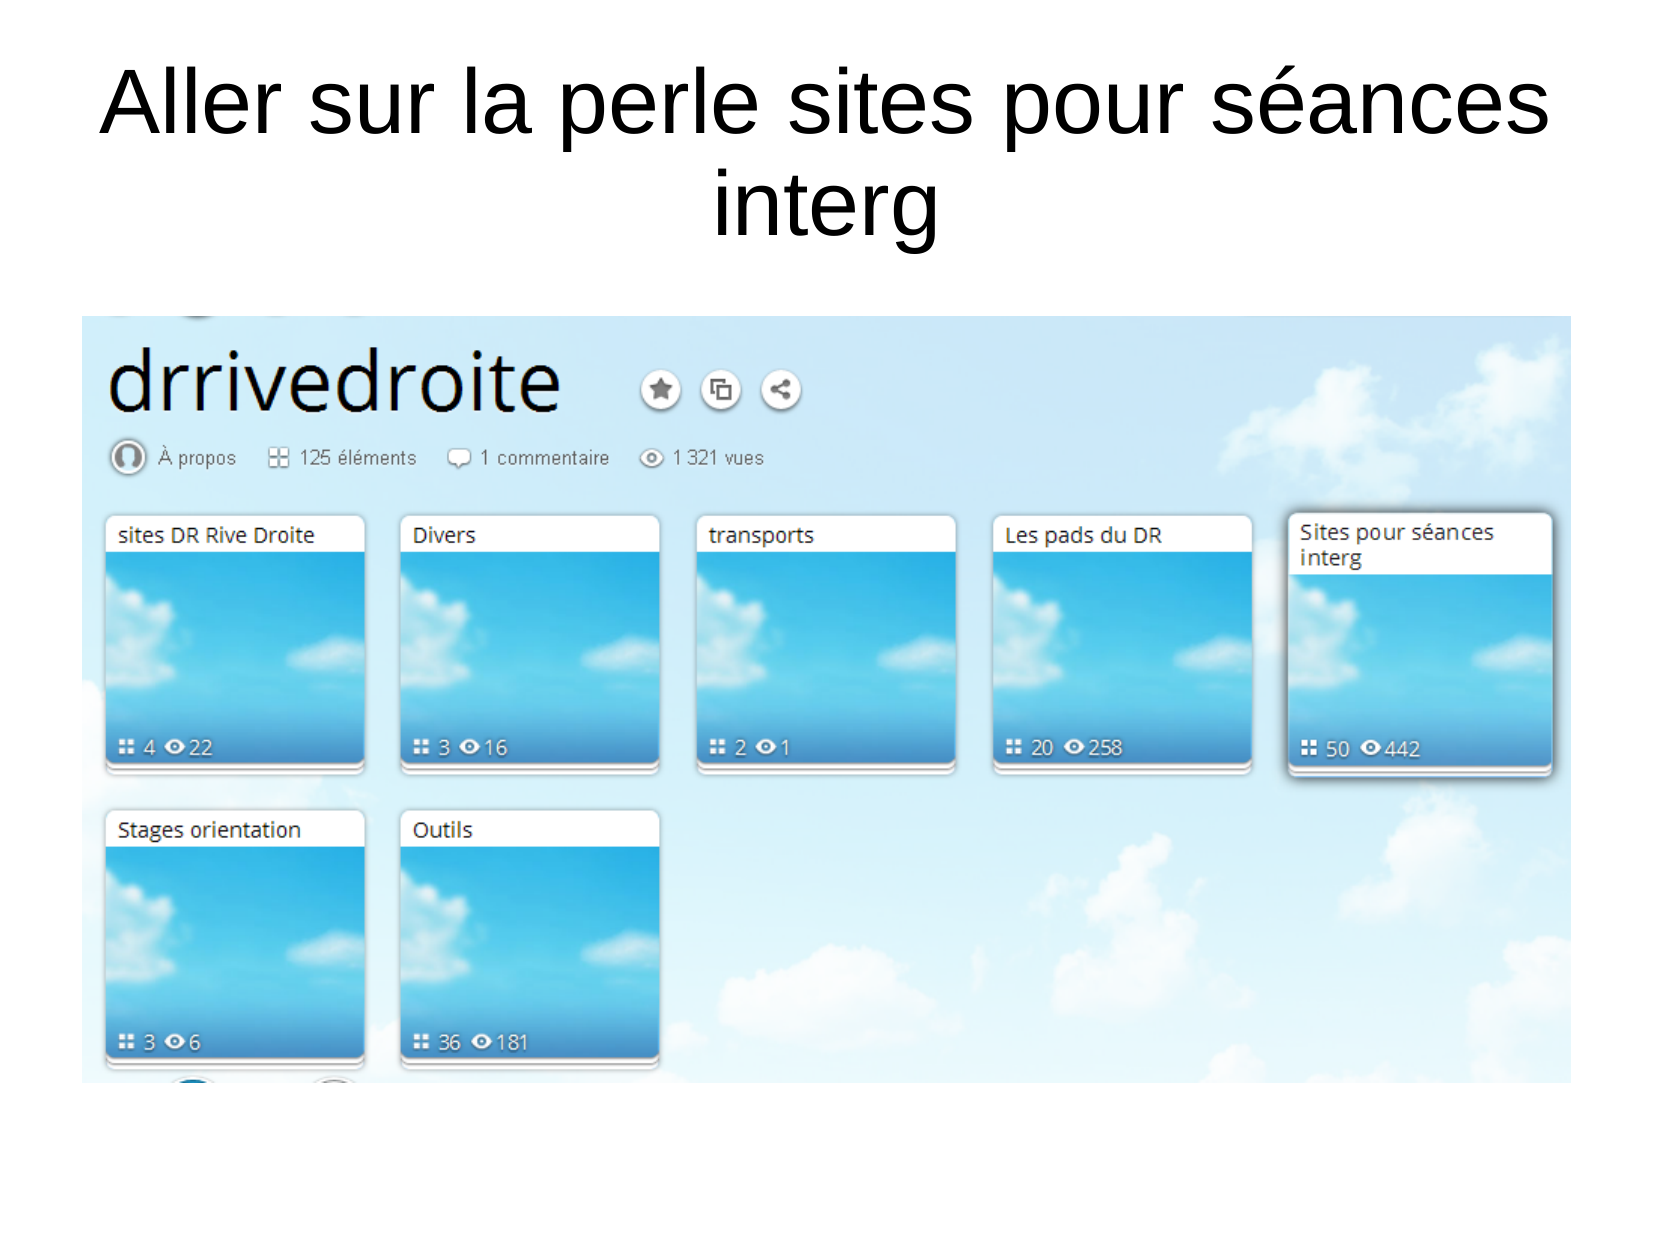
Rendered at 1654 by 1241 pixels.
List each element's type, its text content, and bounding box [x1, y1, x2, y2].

picture [82, 316, 1571, 1083]
title Aller sur la perle sites pour séances interg [82, 49, 1571, 257]
